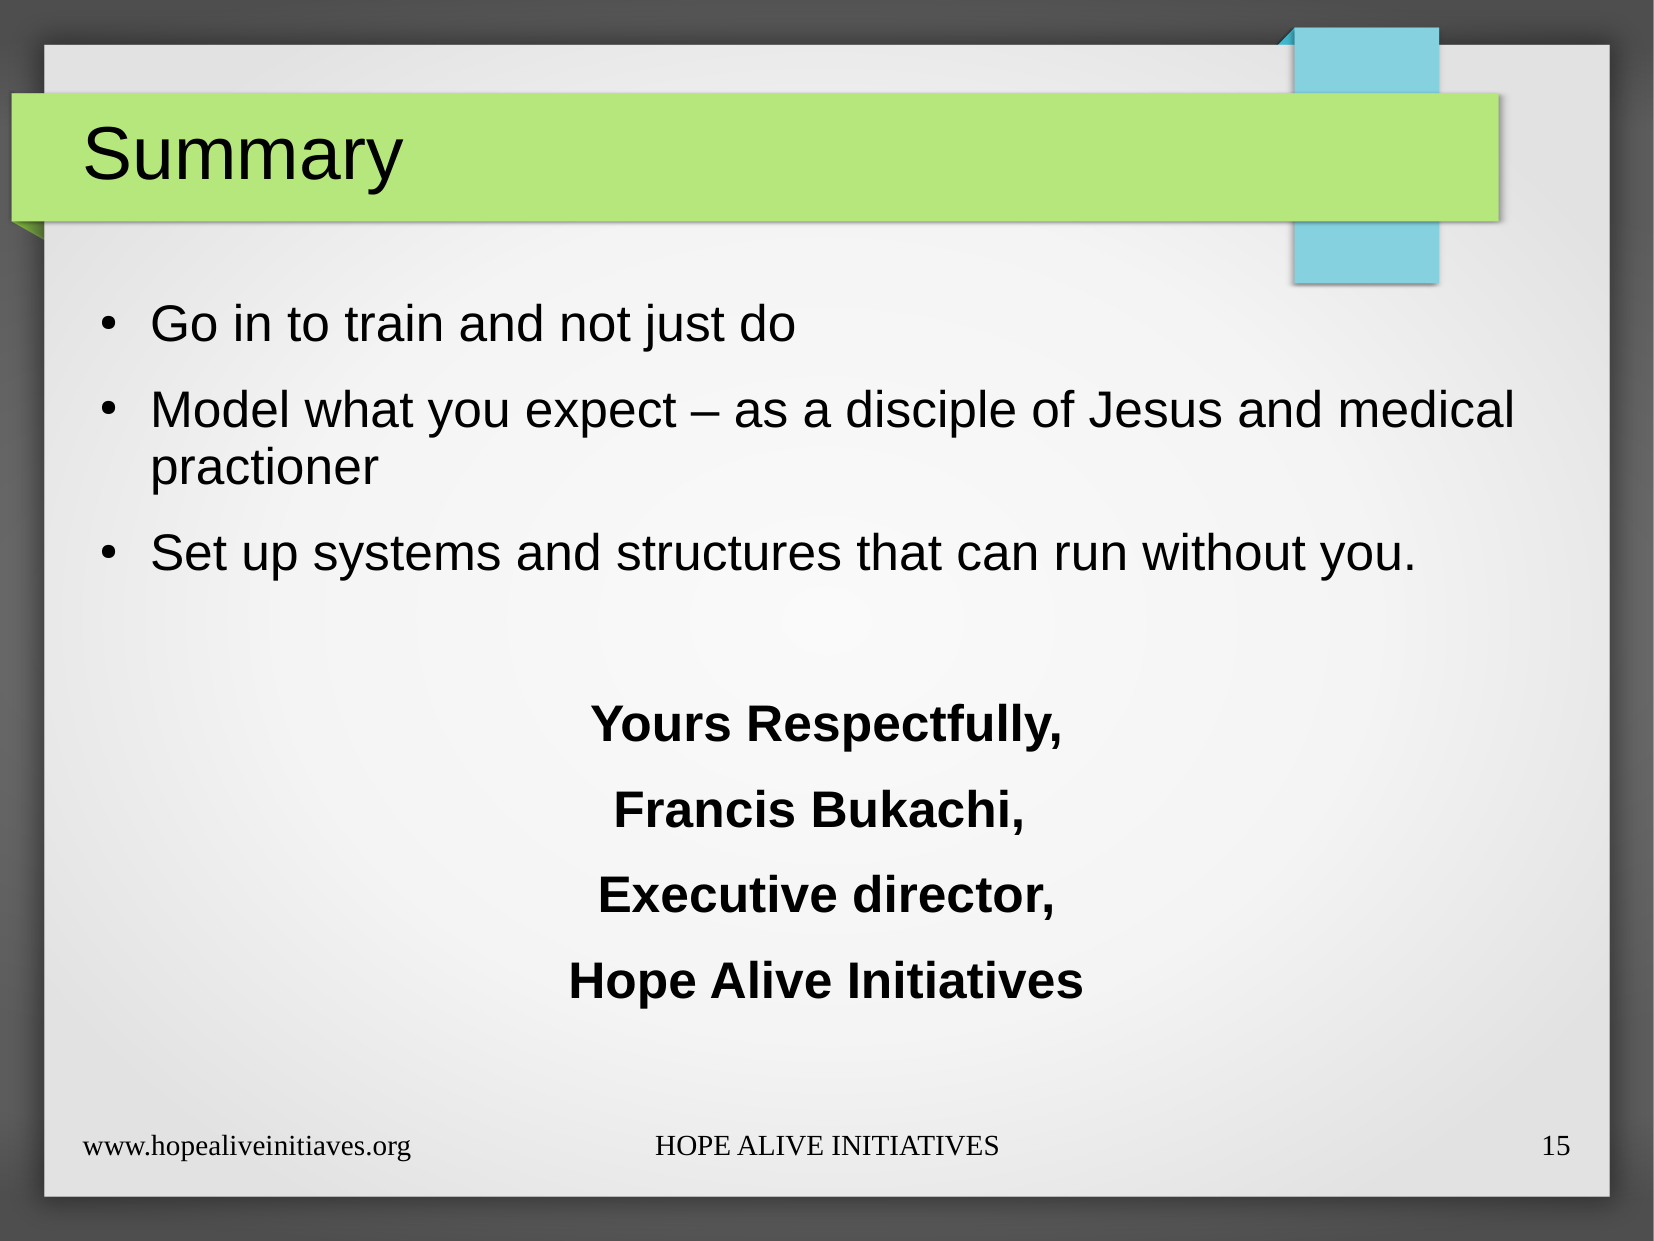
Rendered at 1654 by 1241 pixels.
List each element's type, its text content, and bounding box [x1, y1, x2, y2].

title Summary [82, 94, 1264, 213]
picture [0, 0, 1654, 1241]
list Go in to train and not just do Model what you expect – as a disciple of Jesus and medical practioner Set up systems and structures that can run without you. Yours Respectfully, Francis Bukachi, Executive director, Hope Alive Initiatives [82, 295, 1571, 1015]
